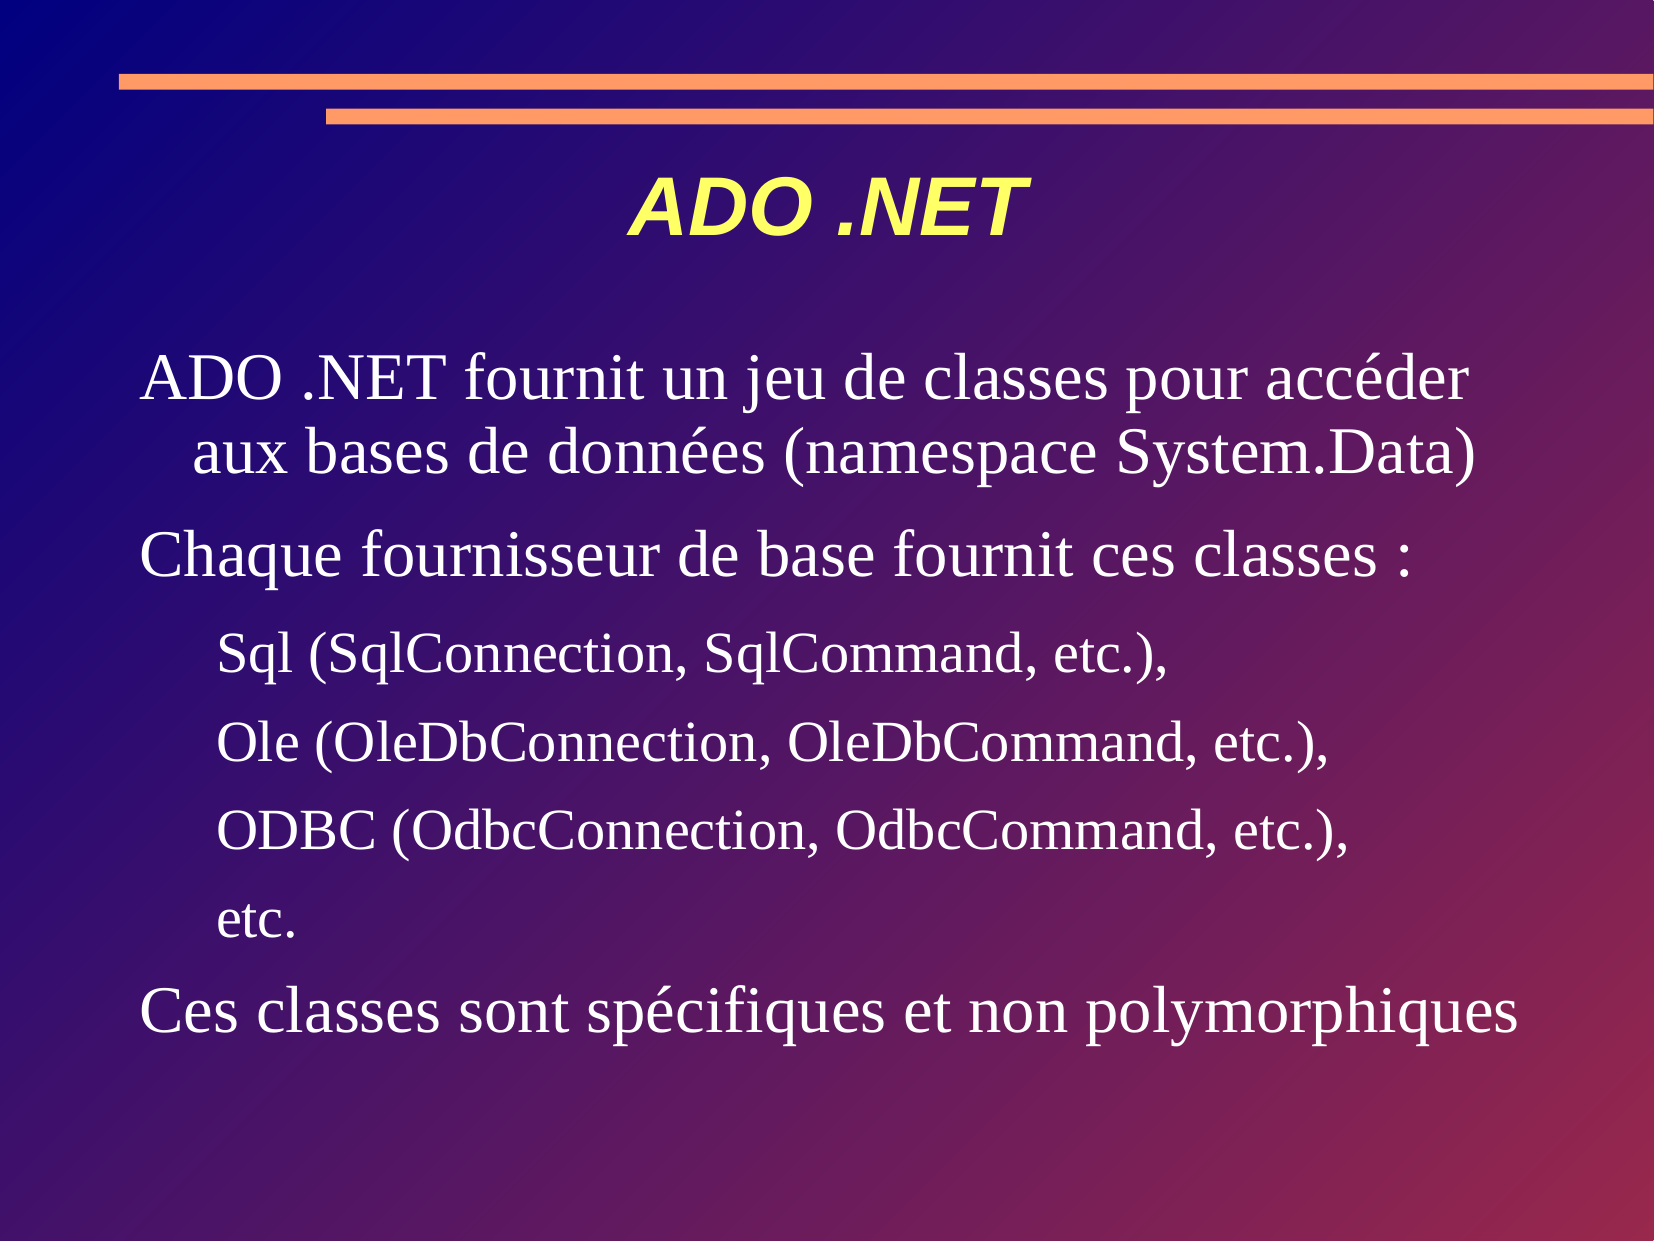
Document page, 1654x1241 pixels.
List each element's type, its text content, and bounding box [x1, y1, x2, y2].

list ADO .NET fournit un jeu de classes pour accéder aux bases de données (namespace System.Data) Chaque fournisseur de base fournit ces classes : Sql (SqlConnection, SqlCommand, etc.), Ole (OleDbConnection, OleDbCommand, etc.), ODBC (OdbcConnection, OdbcCommand, etc.), etc. Ces classes sont spécifiques et non polymorphiques [121, 339, 1591, 1148]
title ADO .NET [121, 102, 1534, 311]
